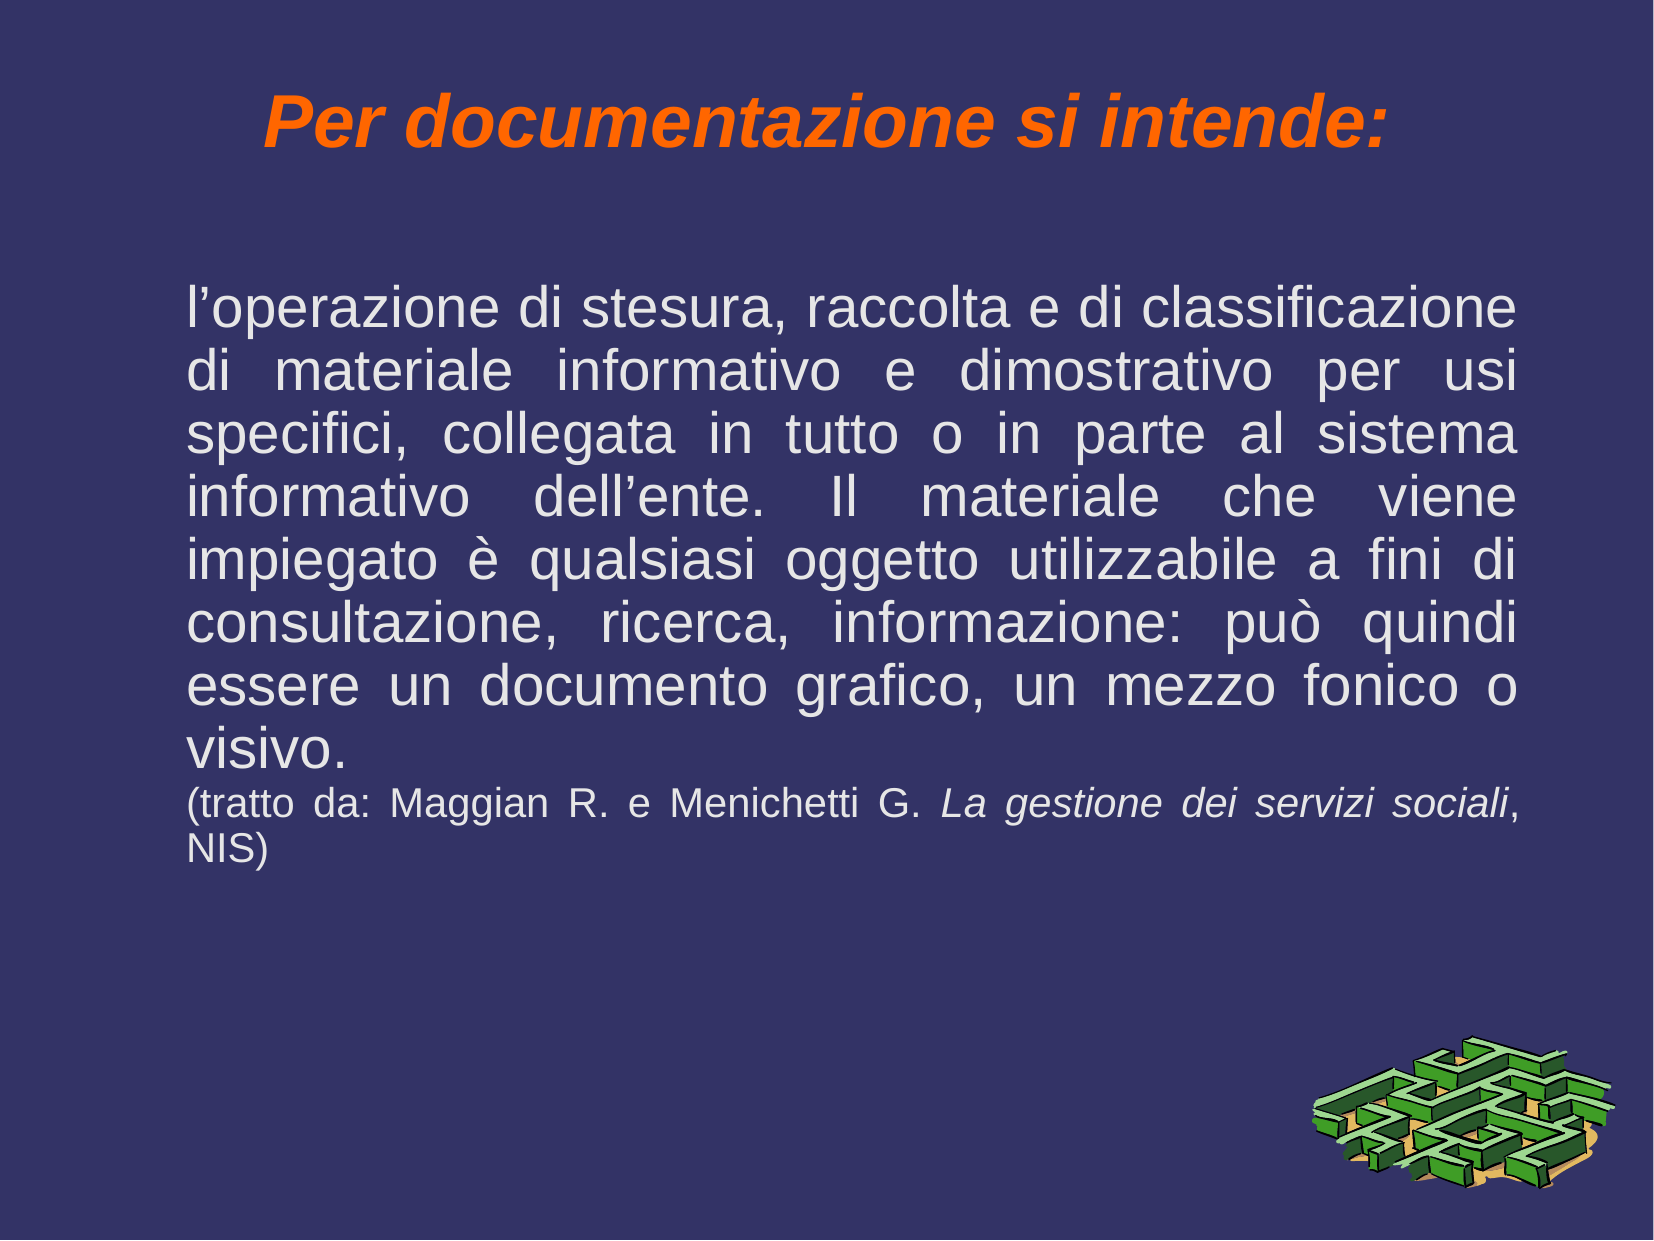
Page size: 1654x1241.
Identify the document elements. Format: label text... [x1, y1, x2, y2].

text_box Per documentazione si intende: [121, 19, 1534, 227]
text_box l’operazione di stesura, raccolta e di classificazione di materiale informativo e dimostrativo per usi specifici, collegata in tutto o in parte al sistema informativo dell’ente. Il materiale che viene impiegato è qualsiasi oggetto utilizzabile a fini di consultazione, ricerca, informazione: può quindi essere un documento grafico, un mezzo fonico o visivo. (tratto da: Maggian R. e Menichetti G. La gestione dei servizi sociali, NIS) [129, 277, 1521, 1059]
